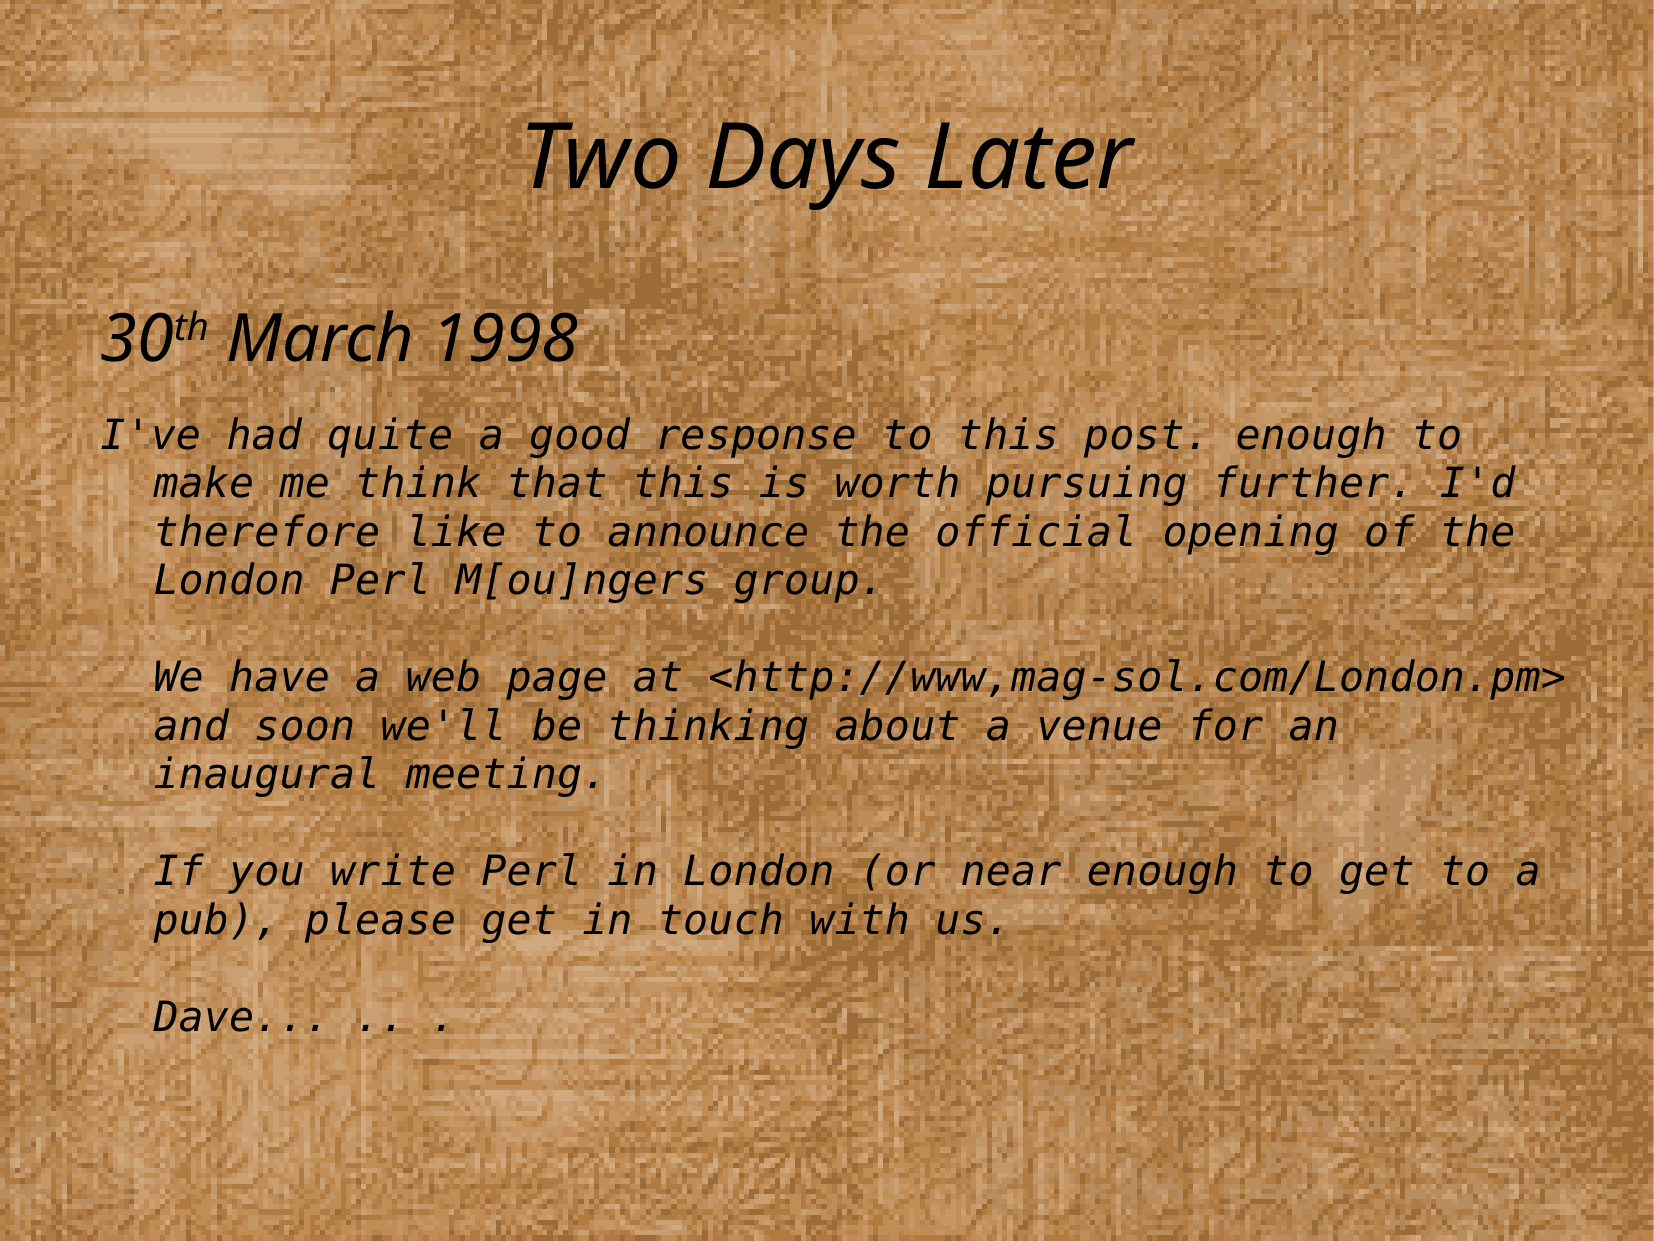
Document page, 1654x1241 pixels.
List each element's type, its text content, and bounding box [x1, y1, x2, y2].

list 30th March 1998 I've had quite a good response to this post. enough to make me think that this is worth pursuing further. I'd therefore like to announce the official opening of the London Perl M[ou]ngers group. We have a web page at <http://www,mag-sol.com/London.pm> and soon we'll be thinking about a venue for an inaugural meeting. If you write Perl in London (or near enough to get to a pub), please get in touch with us. Dave... .. . [82, 290, 1571, 1094]
title Two Days Later [82, 56, 1571, 250]
picture [0, 0, 1654, 1241]
